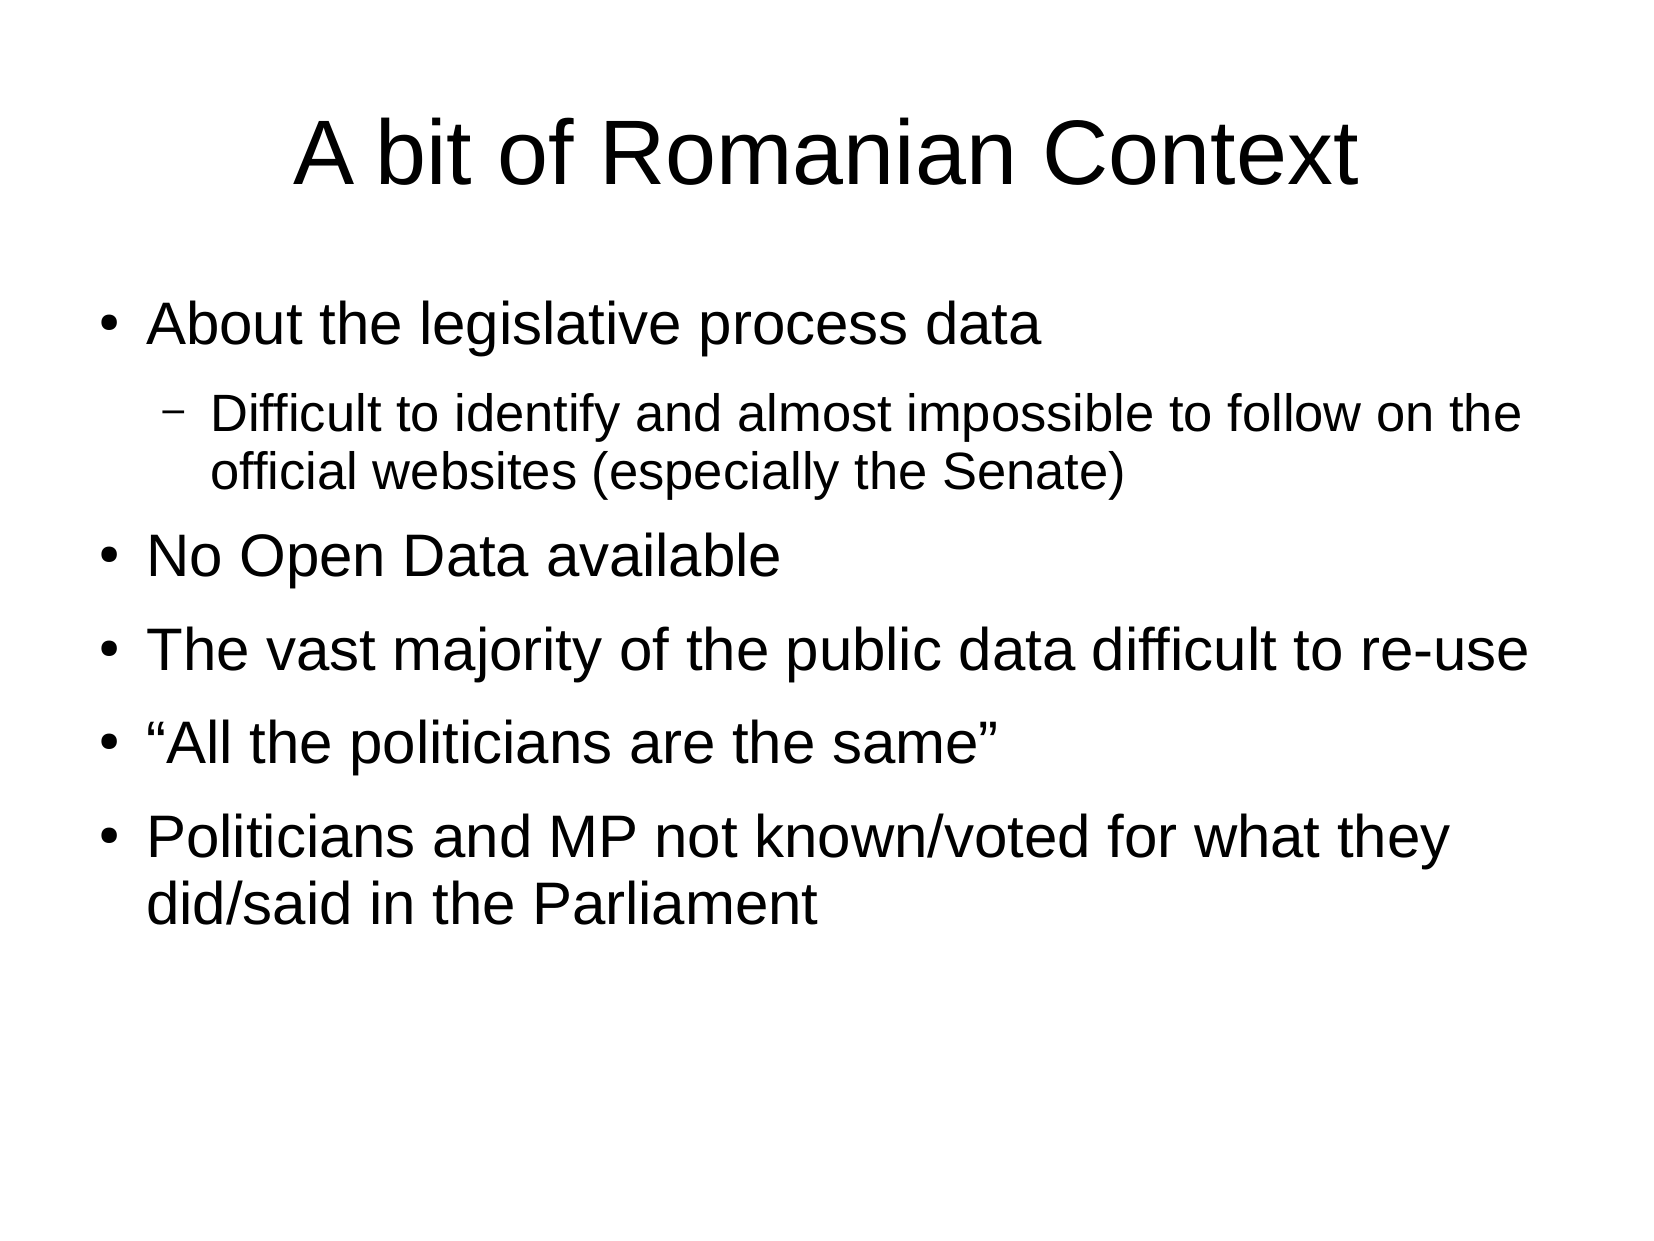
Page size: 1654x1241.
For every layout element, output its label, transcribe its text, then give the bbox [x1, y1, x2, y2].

title A bit of Romanian Context [82, 49, 1571, 257]
list About the legislative process data Difficult to identify and almost impossible to follow on the official websites (especially the Senate) No Open Data available The vast majority of the public data difficult to re-use “All the politicians are the same” Politicians and MP not known/voted for what they did/said in the Parliament [82, 290, 1538, 1010]
